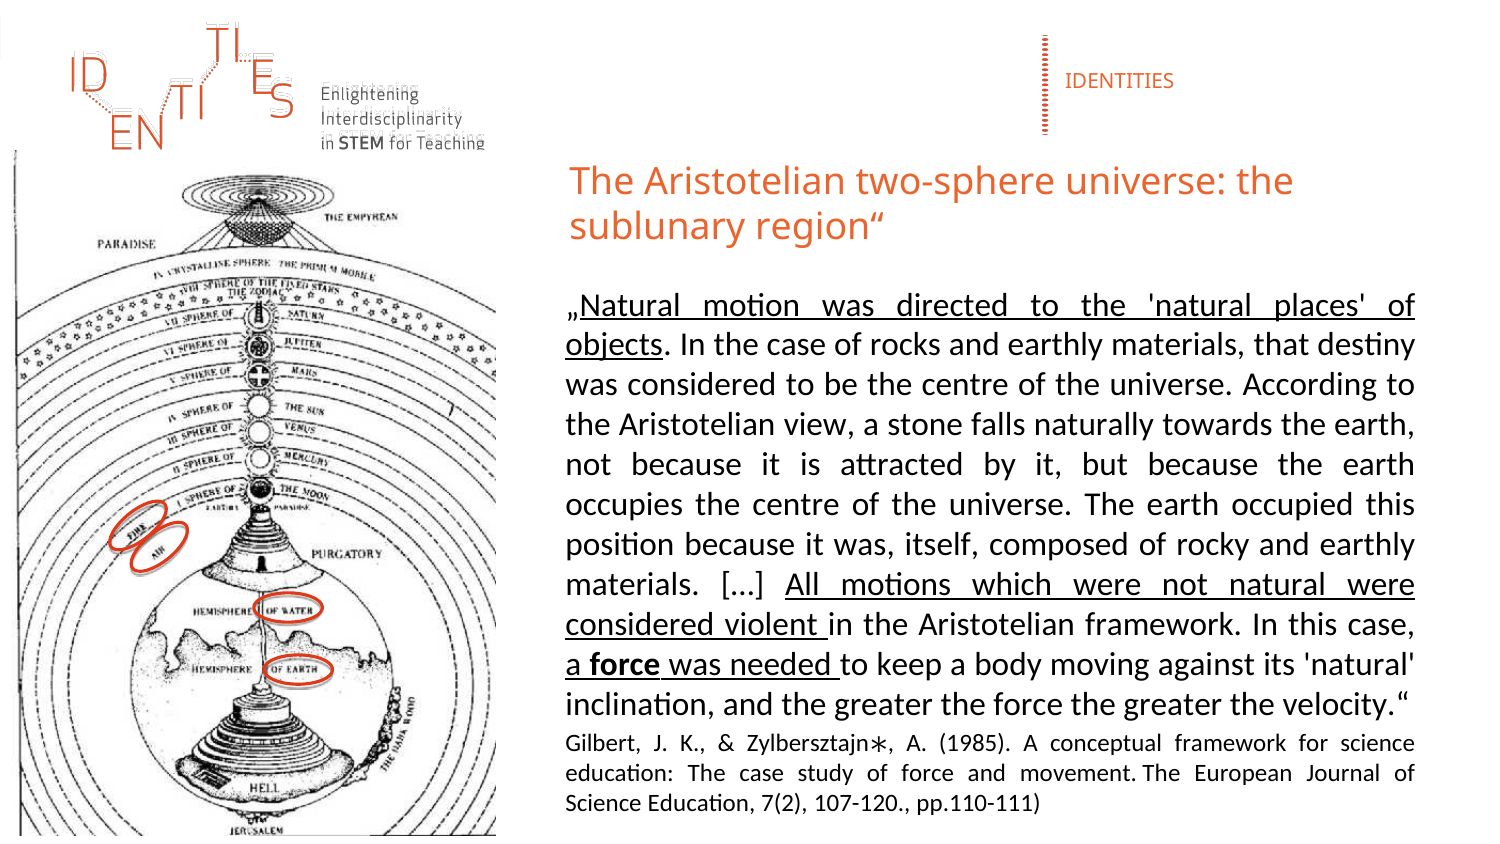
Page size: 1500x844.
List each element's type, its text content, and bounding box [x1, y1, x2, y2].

text_box The Aristotelian two-sphere universe: the sublunary region“ [554, 149, 1429, 256]
picture [11, 18, 496, 836]
text_box IDENTITIES [1050, 60, 1472, 121]
text_box „Natural motion was directed to the 'natural places' of objects. In the case of rocks and earthly materials, that destiny was considered to be the centre of the universe. According to the Aristotelian view, a stone falls naturally towards the earth, not because it is attracted by it, but because the earth occupies the centre of the universe. The earth occupied this position because it was, itself, composed of rocky and earthly materials. […] All motions which were not natural were considered violent in the Aristotelian framework. In this case, a force was needed to keep a body moving against its 'natural' inclination, and the greater the force the greater the velocity.“ Gilbert, J. K., & Zylbersztajn∗, A. (1985). A conceptual framework for science education: The case study of force and movement. The European Journal of Science Education, 7(2), 107-120., pp.110-111) [535, 275, 1472, 832]
picture [1042, 35, 1051, 135]
